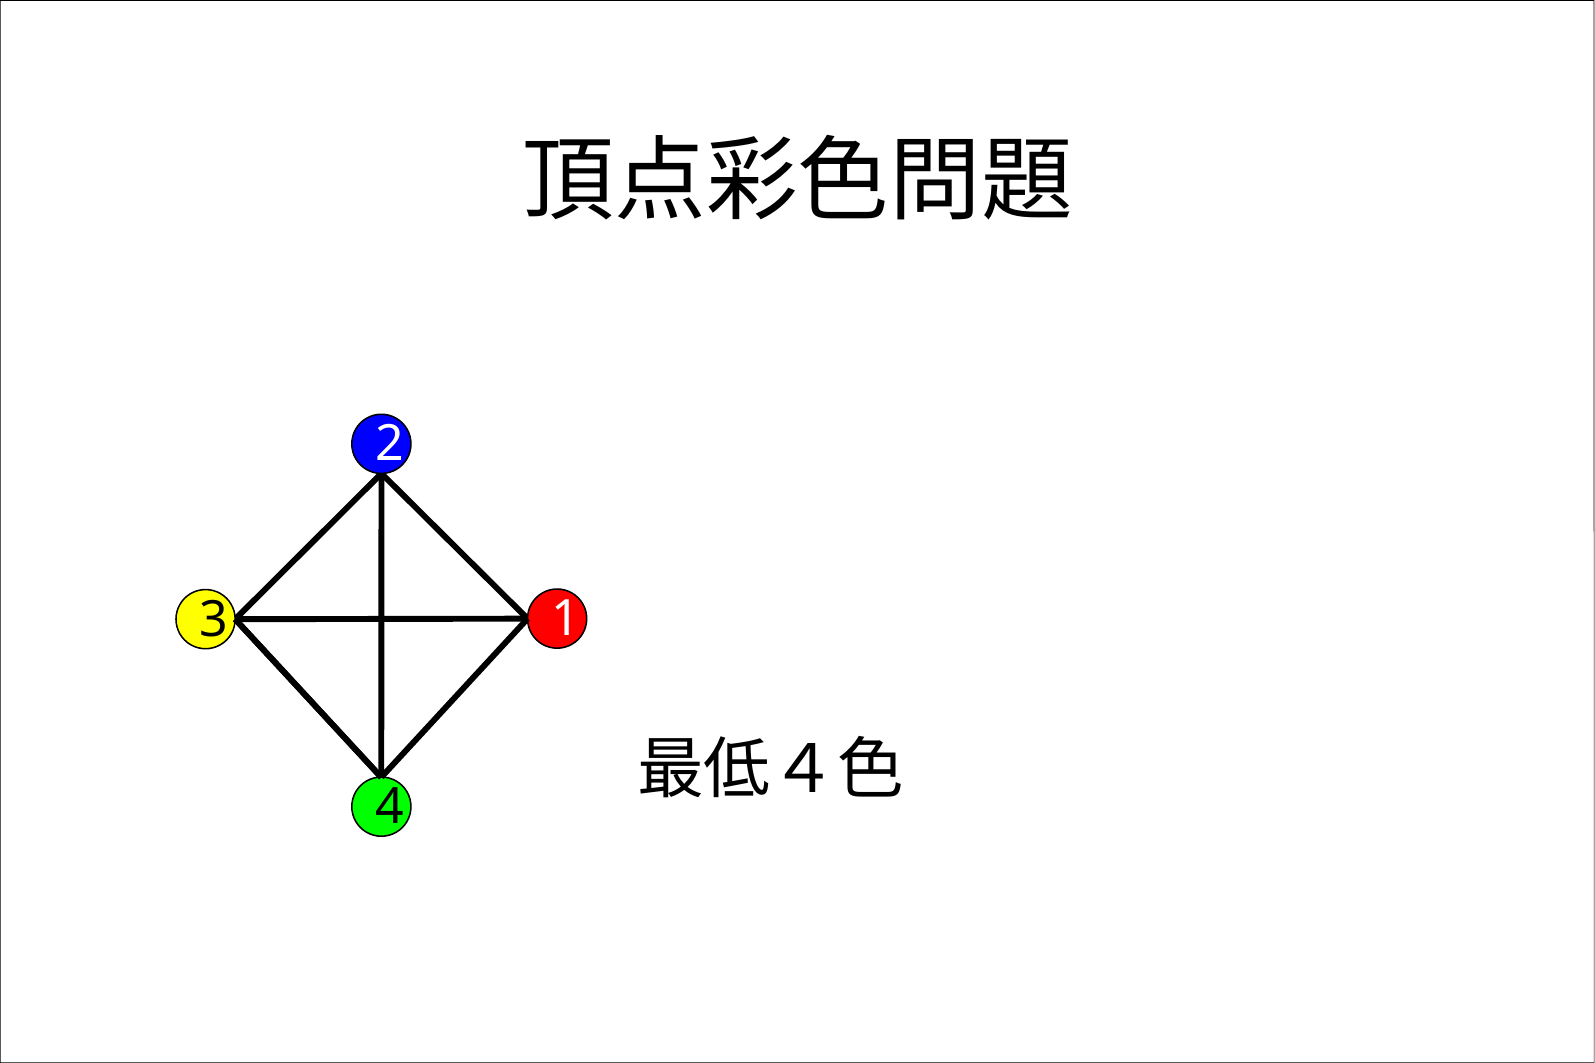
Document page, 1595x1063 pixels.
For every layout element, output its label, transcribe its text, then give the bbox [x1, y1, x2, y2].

text_box 2 [351, 414, 411, 474]
list 最低４色 [620, 295, 1595, 950]
text_box 4 [351, 777, 411, 837]
text_box 1 [527, 589, 587, 649]
text_box 頂点彩色問題 [117, 88, 1479, 266]
text_box 3 [175, 589, 235, 649]
